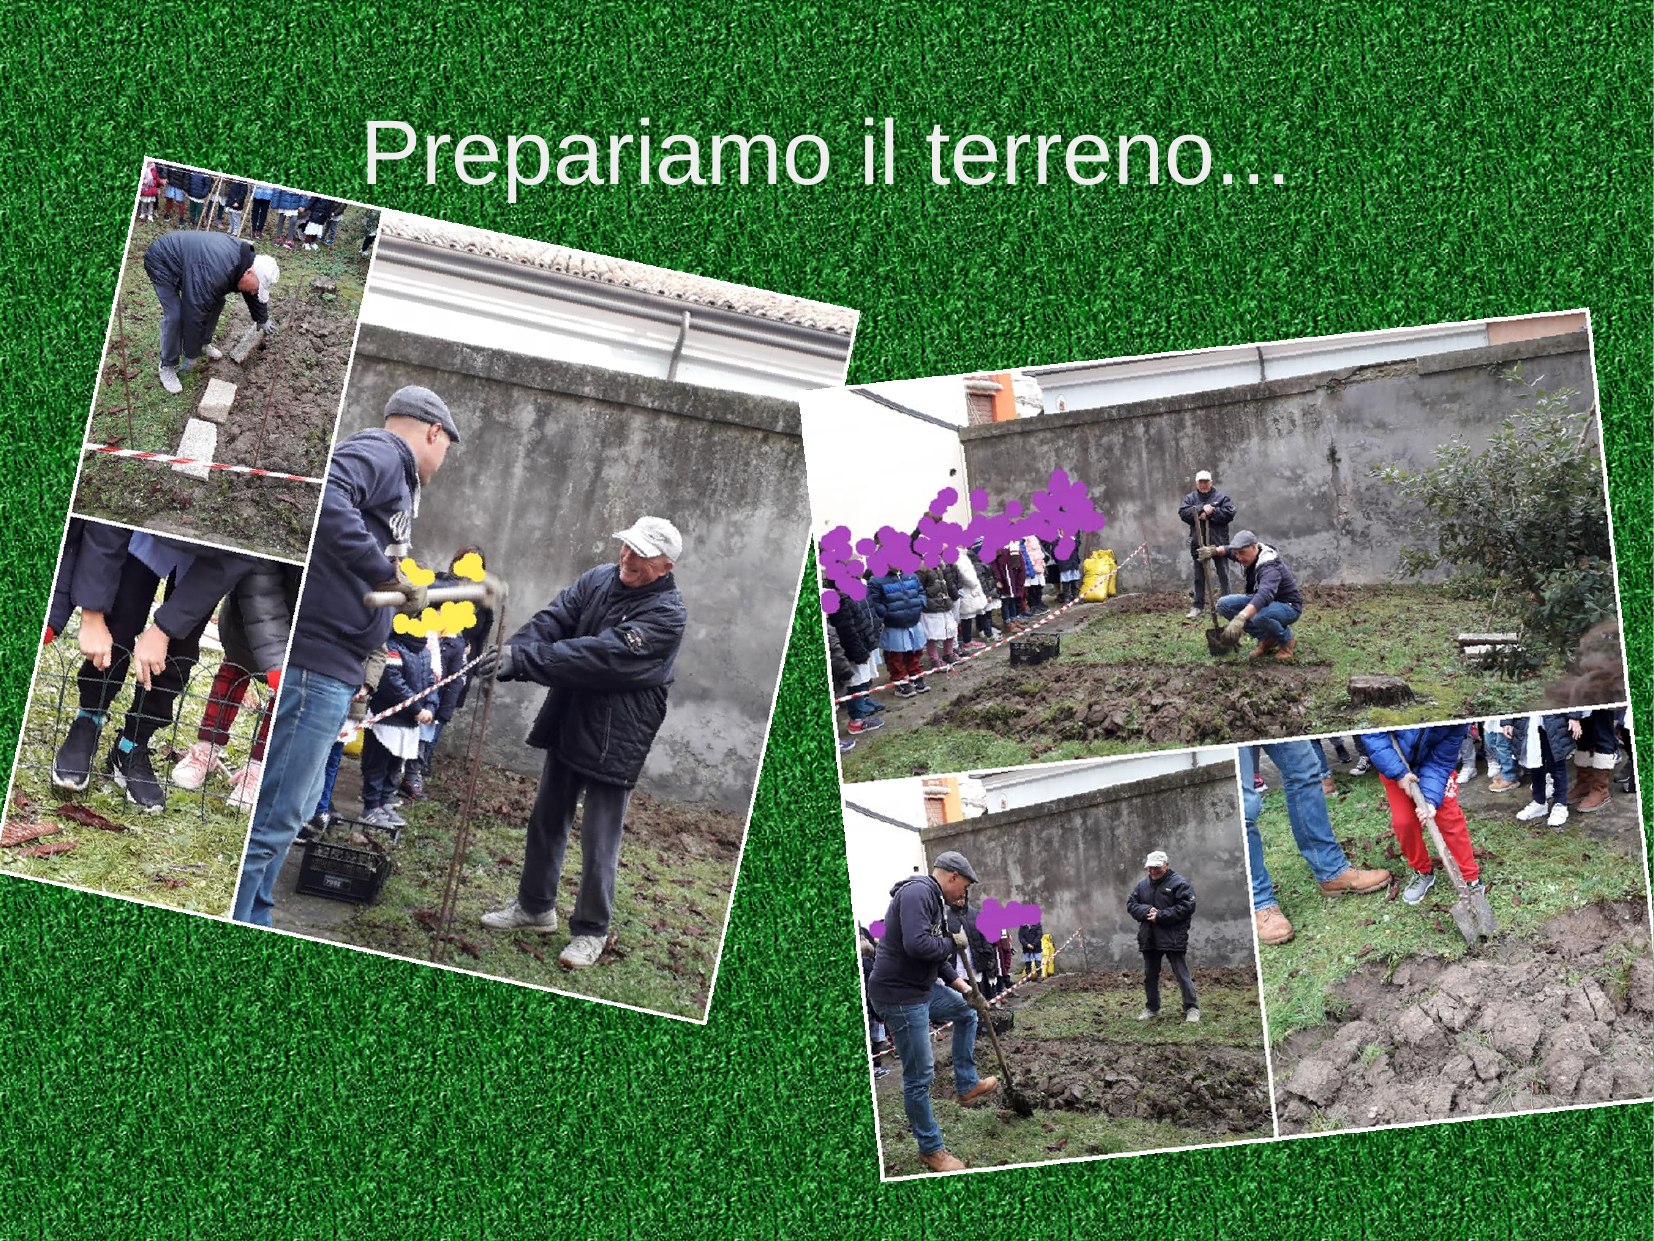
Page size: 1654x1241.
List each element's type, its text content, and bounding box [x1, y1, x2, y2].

picture [0, 0, 1654, 1241]
title Prepariamo il terreno... [82, 49, 1571, 257]
